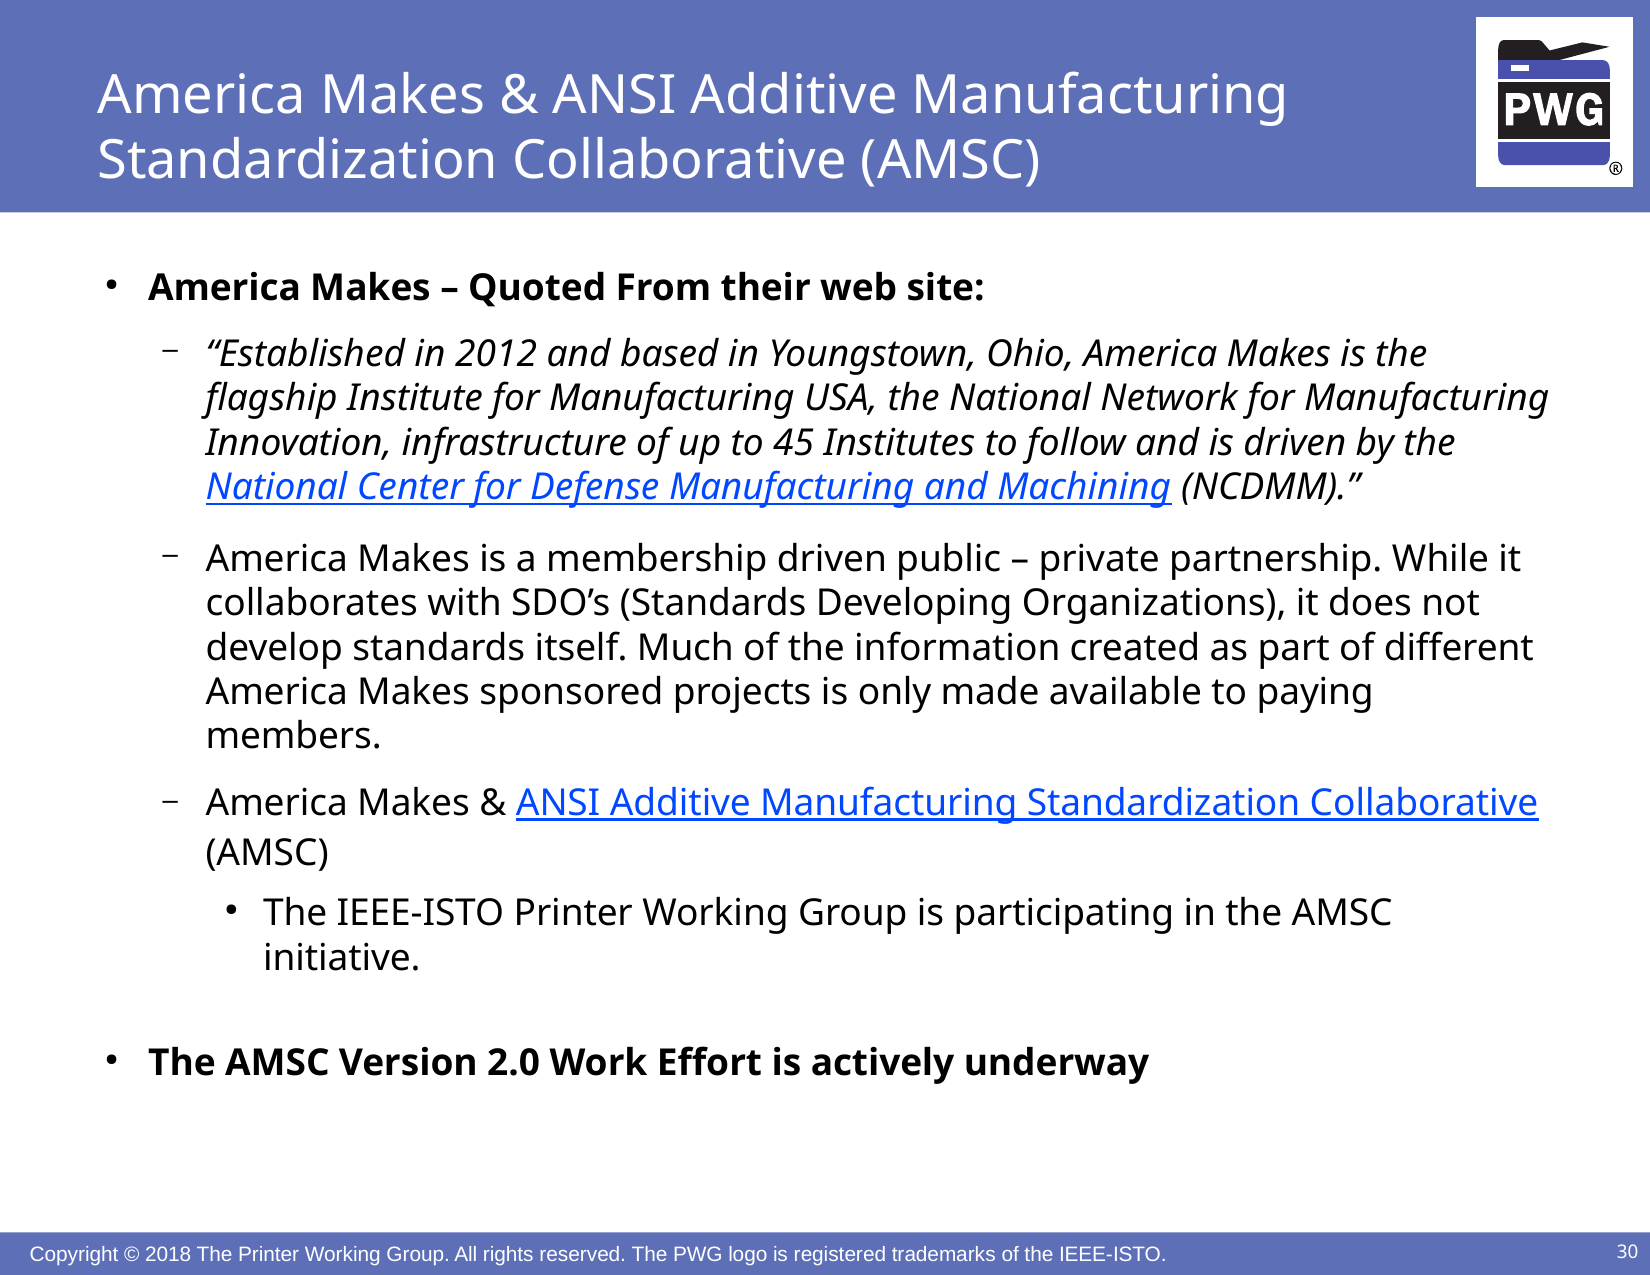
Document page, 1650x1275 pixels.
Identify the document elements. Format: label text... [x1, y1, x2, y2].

title America Makes & ANSI Additive Manufacturing Standardization Collaborative (AMSC) [82, 8, 1449, 198]
list America Makes – Quoted From their web site: “Established in 2012 and based in Youngstown, Ohio, America Makes is the flagship Institute for Manufacturing USA, the National Network for Manufacturing Innovation, infrastructure of up to 45 Institutes to follow and is driven by the National Center for Defense Manufacturing and Machining (NCDMM).” America Makes is a membership driven public – private partnership. While it collaborates with SDO’s (Standards Developing Organizations), it does not develop standards itself. Much of the information created as part of different America Makes sponsored projects is only made available to paying members. America Makes & ANSI Additive Manufacturing Standardization Collaborative (AMSC) The IEEE-ISTO Printer Working Group is participating in the AMSC initiative. The AMSC Version 2.0 Work Effort is actively underway [82, 254, 1568, 1126]
